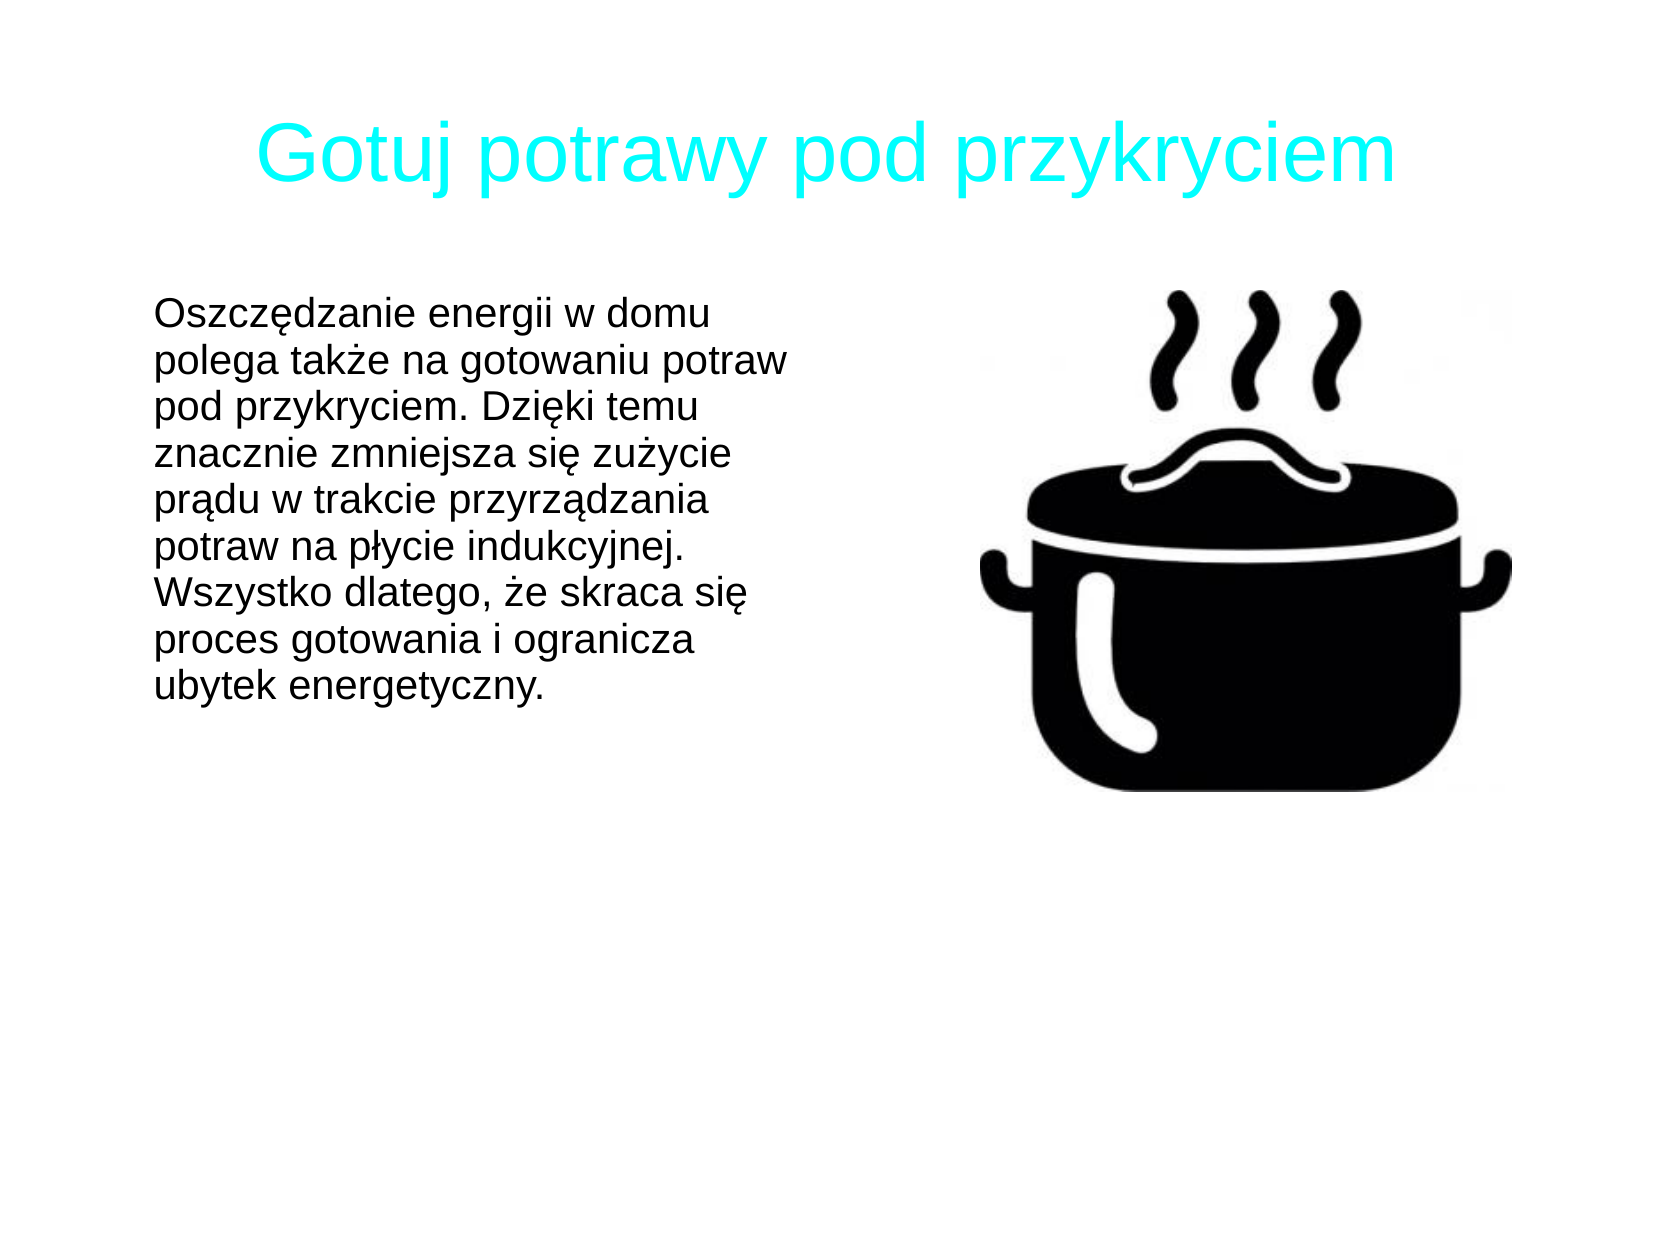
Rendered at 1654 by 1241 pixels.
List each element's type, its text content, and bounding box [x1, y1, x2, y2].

list Oszczędzanie energii w domu polega także na gotowaniu potraw pod przykryciem. Dzięki temu znacznie zmniejsza się zużycie prądu w trakcie przyrządzania potraw na płycie indukcyjnej. Wszystko dlatego, że skraca się proces gotowania i ogranicza ubytek energetyczny. [82, 290, 809, 1109]
picture [980, 290, 1512, 792]
title Gotuj potrawy pod przykryciem [82, 49, 1571, 257]
